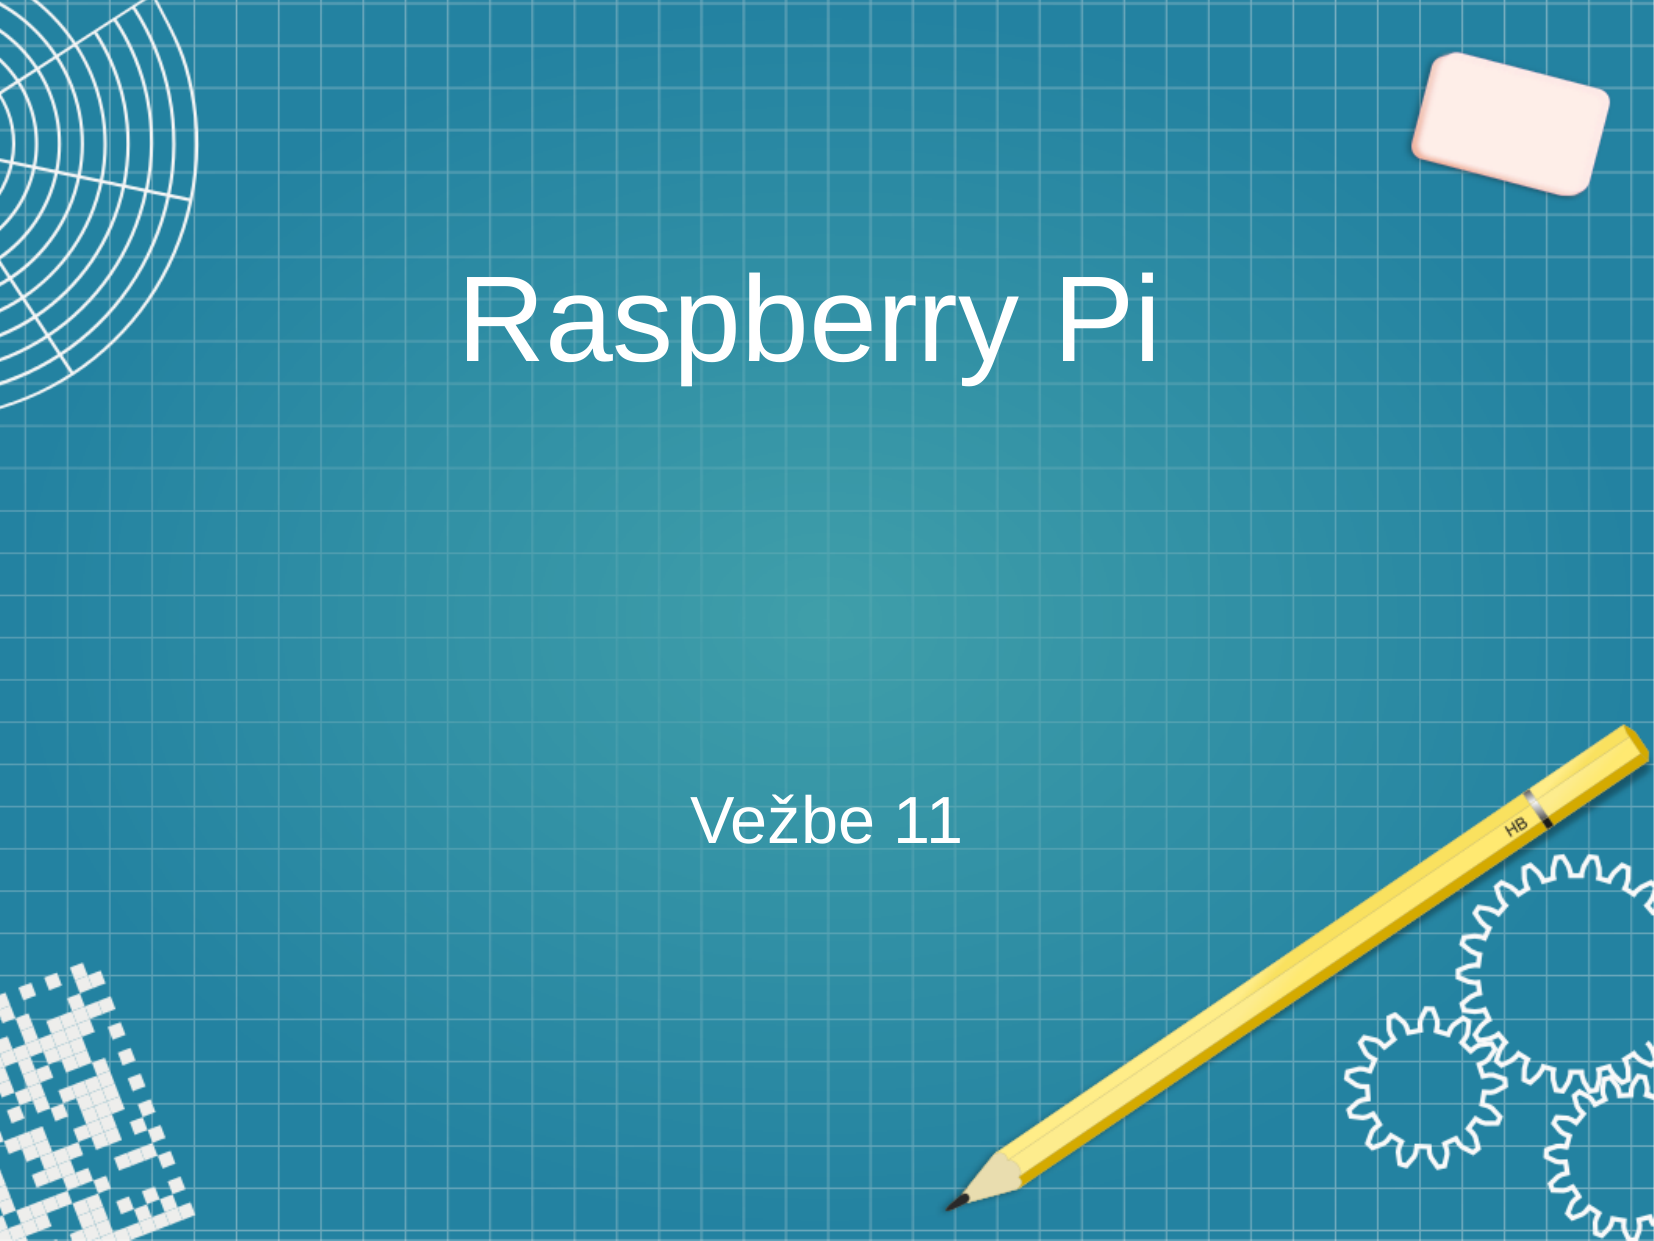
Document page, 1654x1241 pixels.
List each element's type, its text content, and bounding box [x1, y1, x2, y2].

title Raspberry Pi [82, 177, 1571, 461]
picture [0, 0, 1654, 1241]
subtitle Vežbe 11 [82, 519, 1571, 1123]
